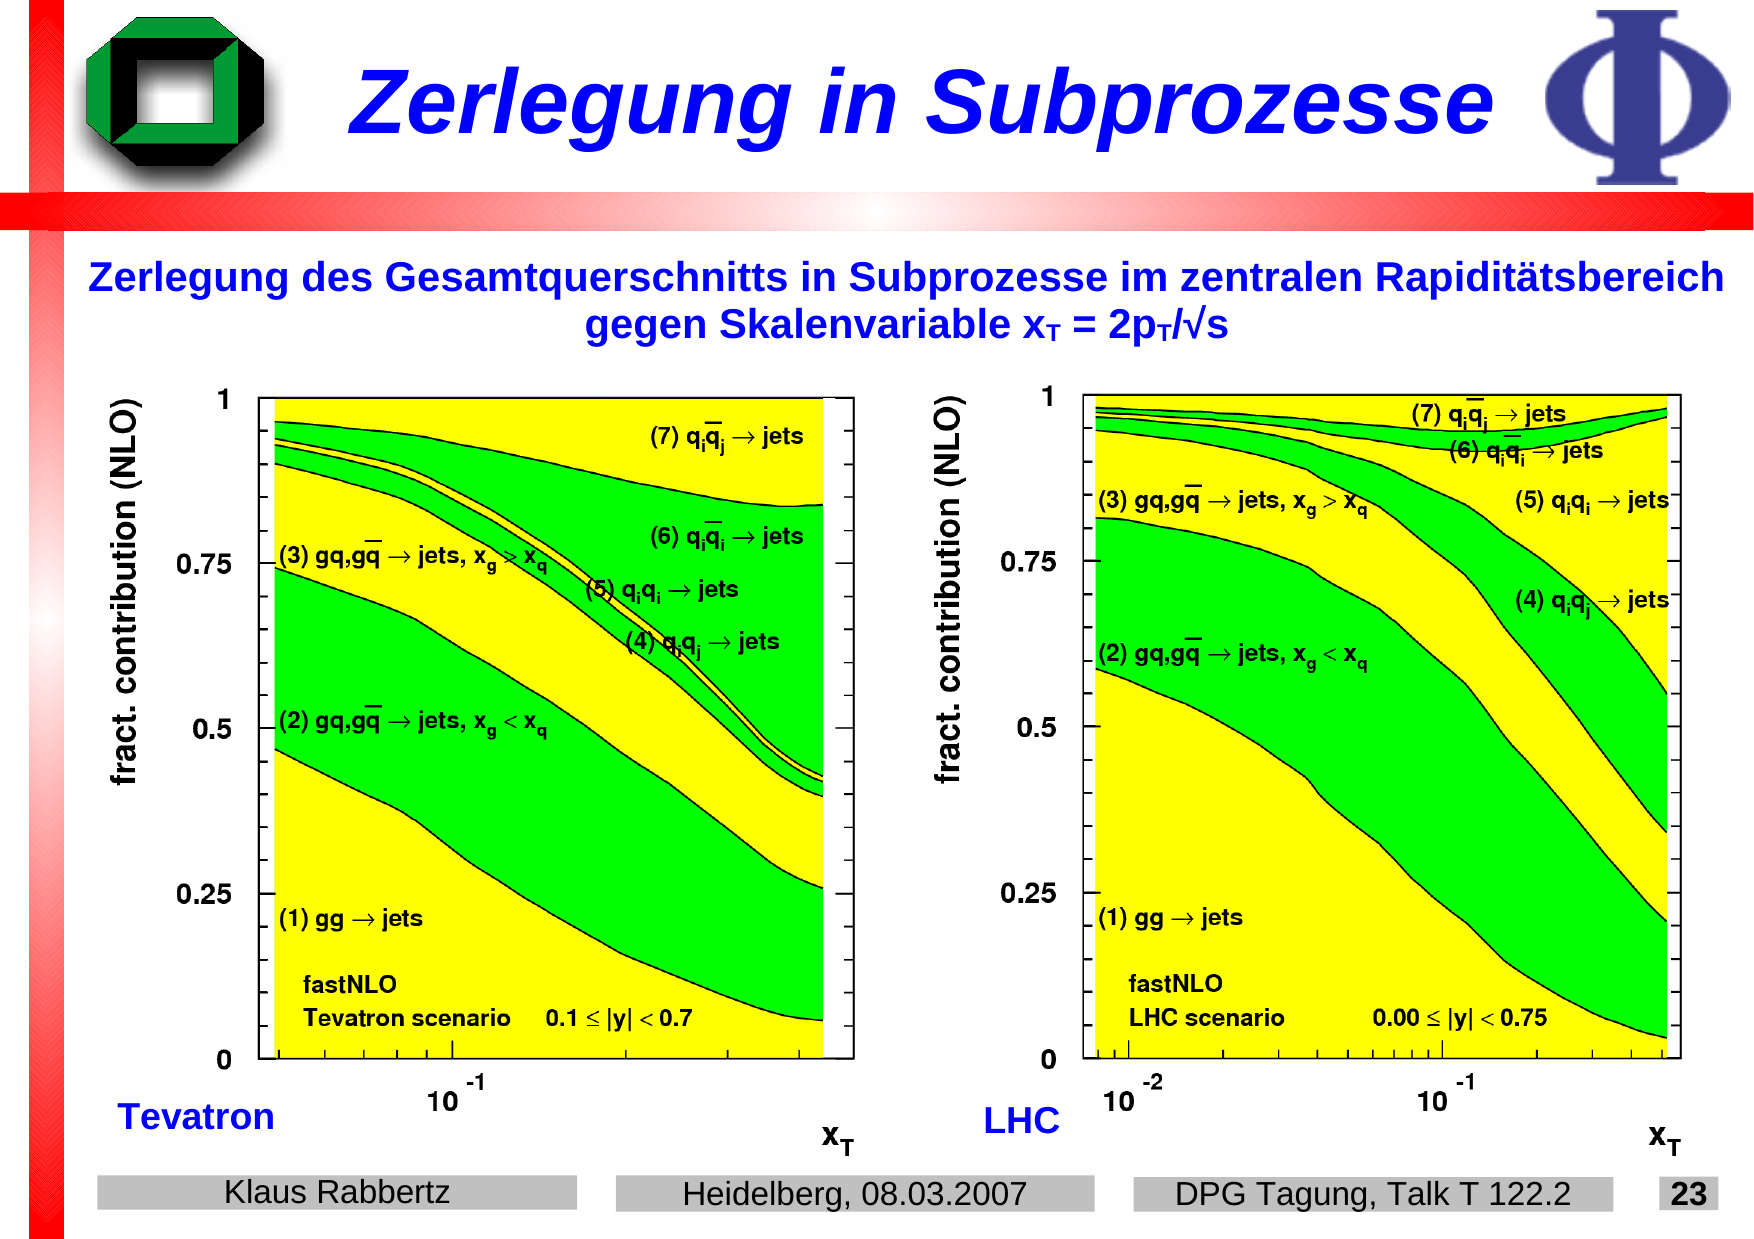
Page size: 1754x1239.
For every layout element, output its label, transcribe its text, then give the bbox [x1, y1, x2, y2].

title Zerlegung in Subprozesse [282, 21, 1566, 183]
picture [95, 371, 888, 1164]
text_box LHC [971, 1087, 1073, 1154]
picture [64, 9, 299, 192]
text_box Tevatron [105, 1084, 287, 1150]
picture [1545, 10, 1731, 185]
text_box Zerlegung des Gesamtquerschnitts in Subprozesse im zentralen Rapiditätsbereich gegen Skalenvariable xT = 2pT/√s [76, 242, 1738, 373]
picture [919, 368, 1715, 1164]
